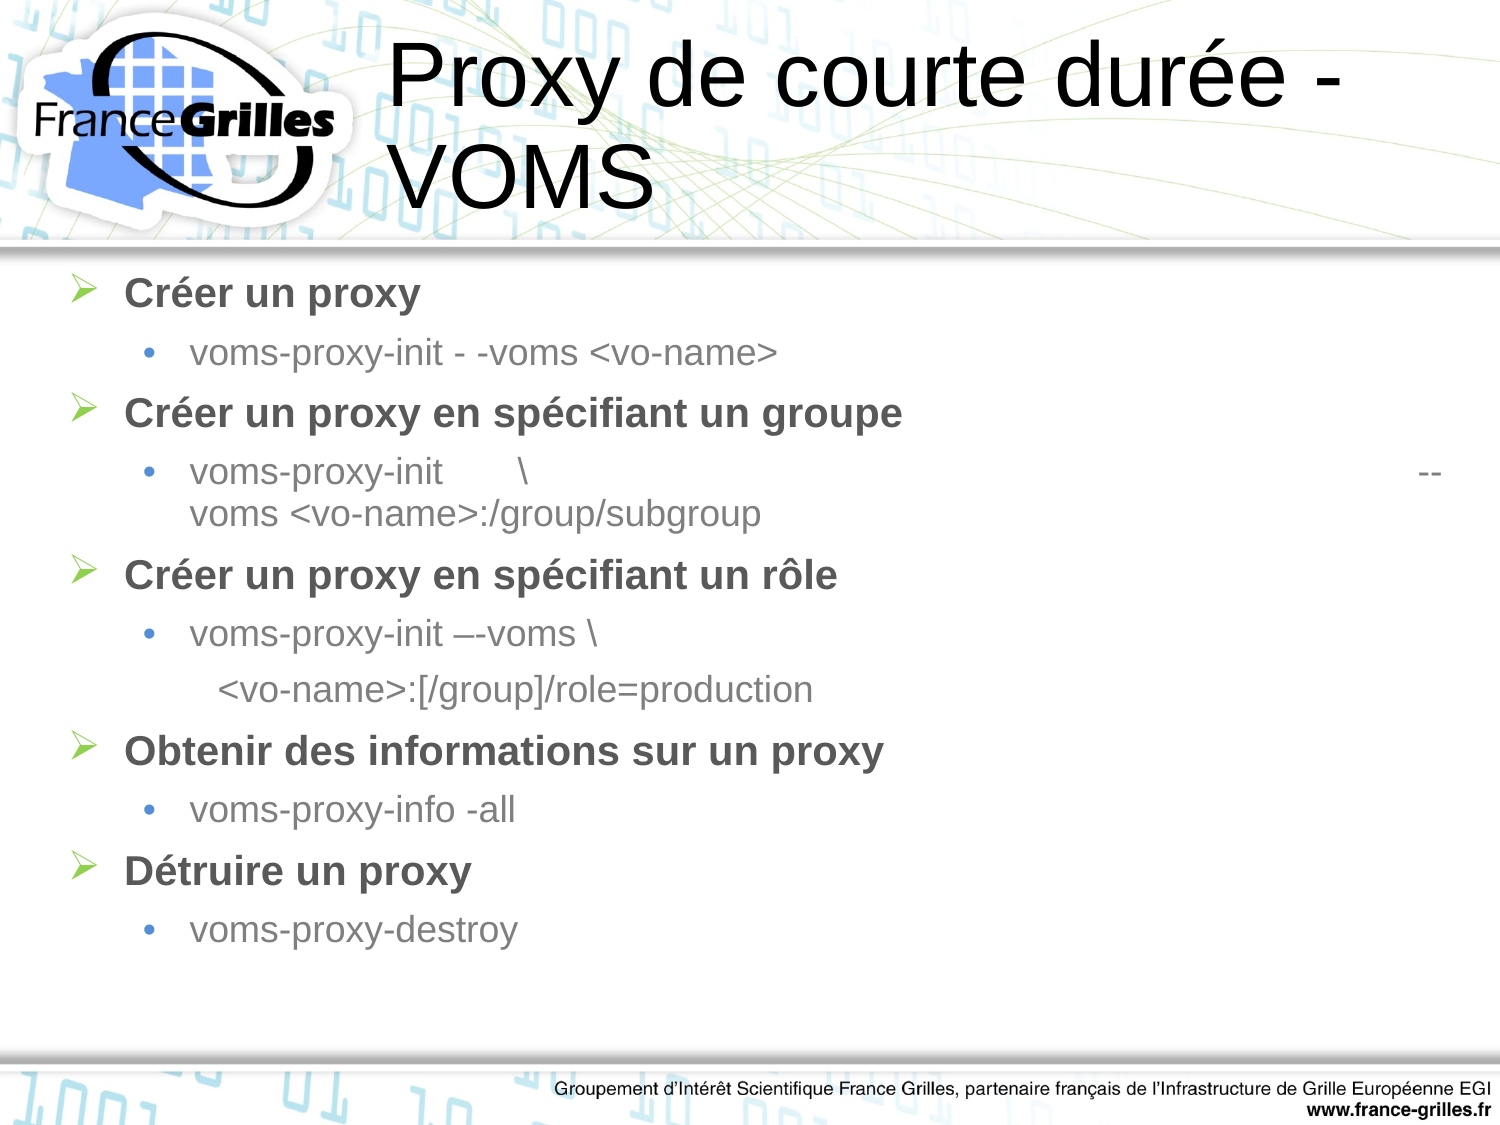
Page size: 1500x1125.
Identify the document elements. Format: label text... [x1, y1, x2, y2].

list Créer un proxy voms-proxy-init - -voms <vo-name> Créer un proxy en spécifiant un groupe voms-proxy-init \ --voms <vo-name>:/group/subgroup Créer un proxy en spécifiant un rôle voms-proxy-init –-voms \ <vo-name>:[/group]/role=production Obtenir des informations sur un proxy voms-proxy-info -all Détruire un proxy voms-proxy-destroy [53, 262, 1459, 1027]
picture [0, 0, 1500, 1125]
title Proxy de courte durée - VOMS [372, 4, 1459, 248]
